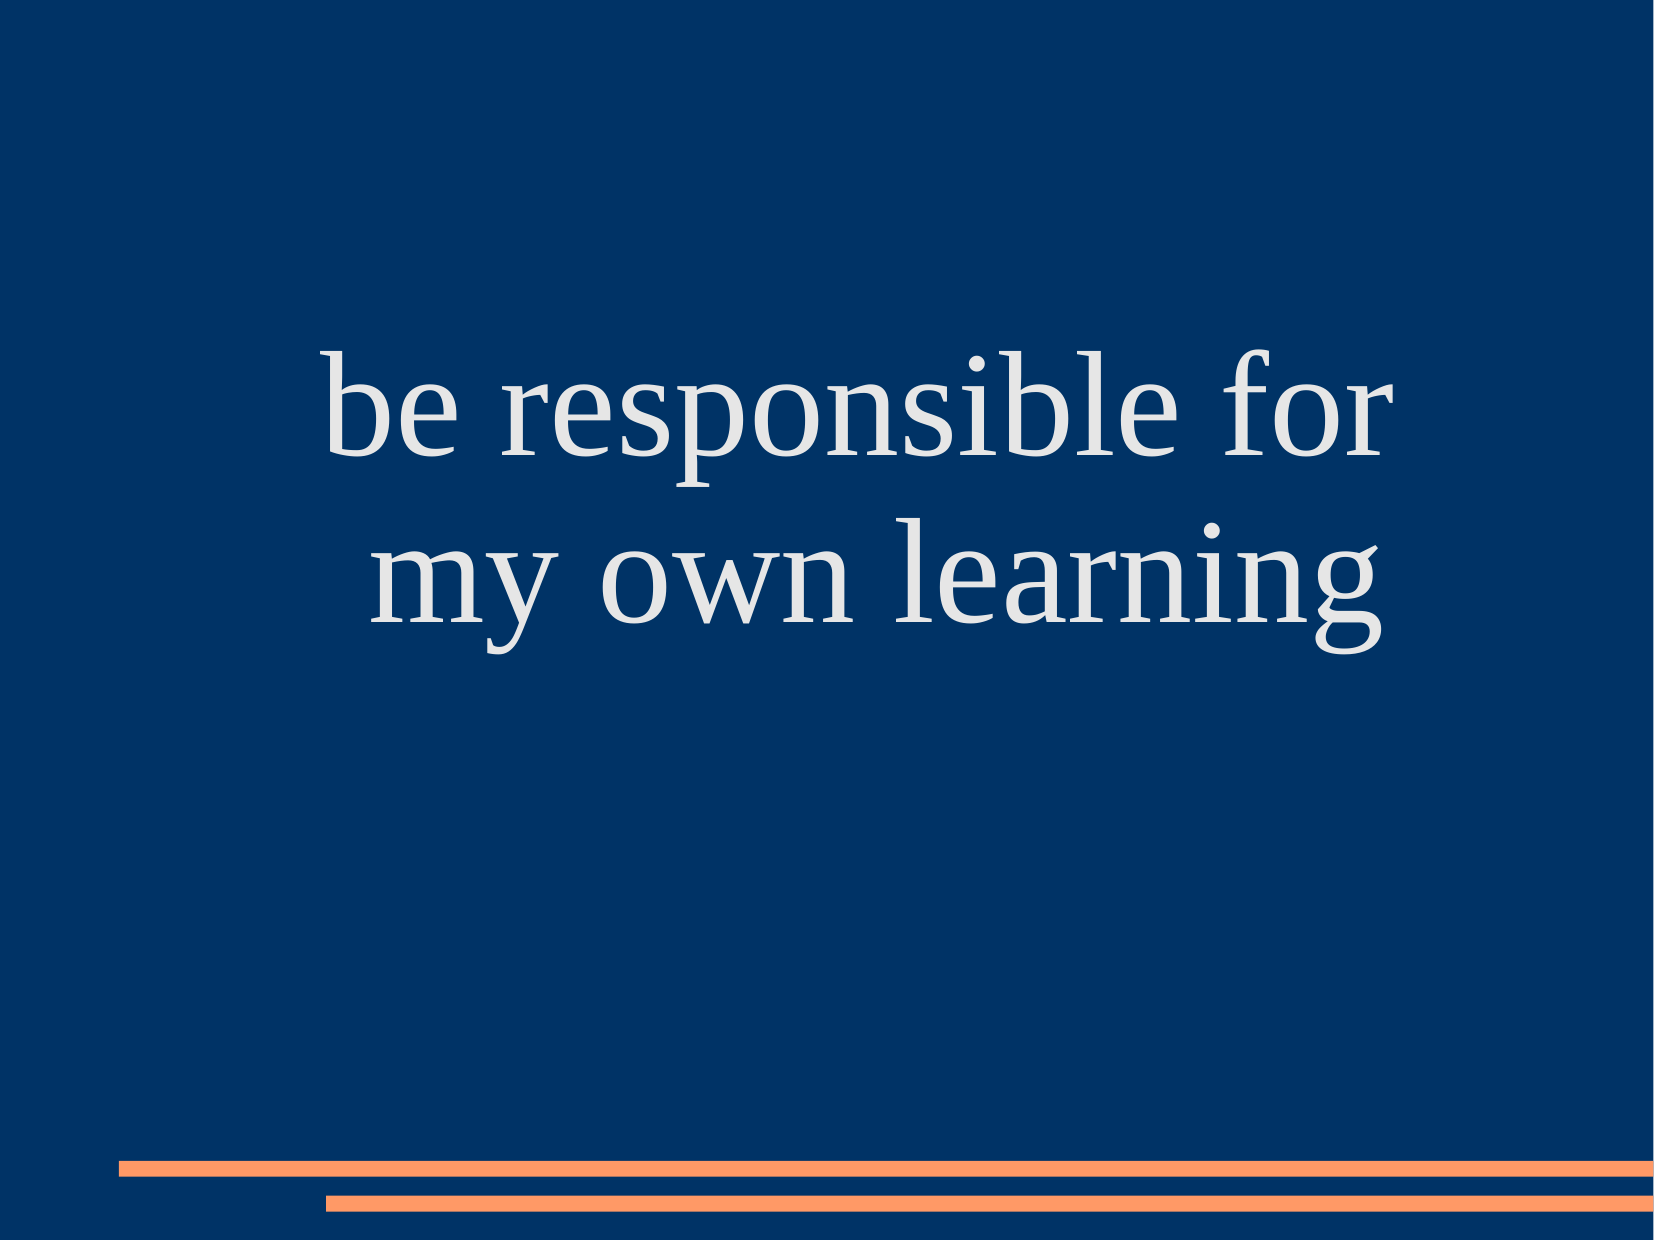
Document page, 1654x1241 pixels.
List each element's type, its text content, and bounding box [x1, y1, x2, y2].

list be responsible for my own learning [121, 322, 1561, 1132]
